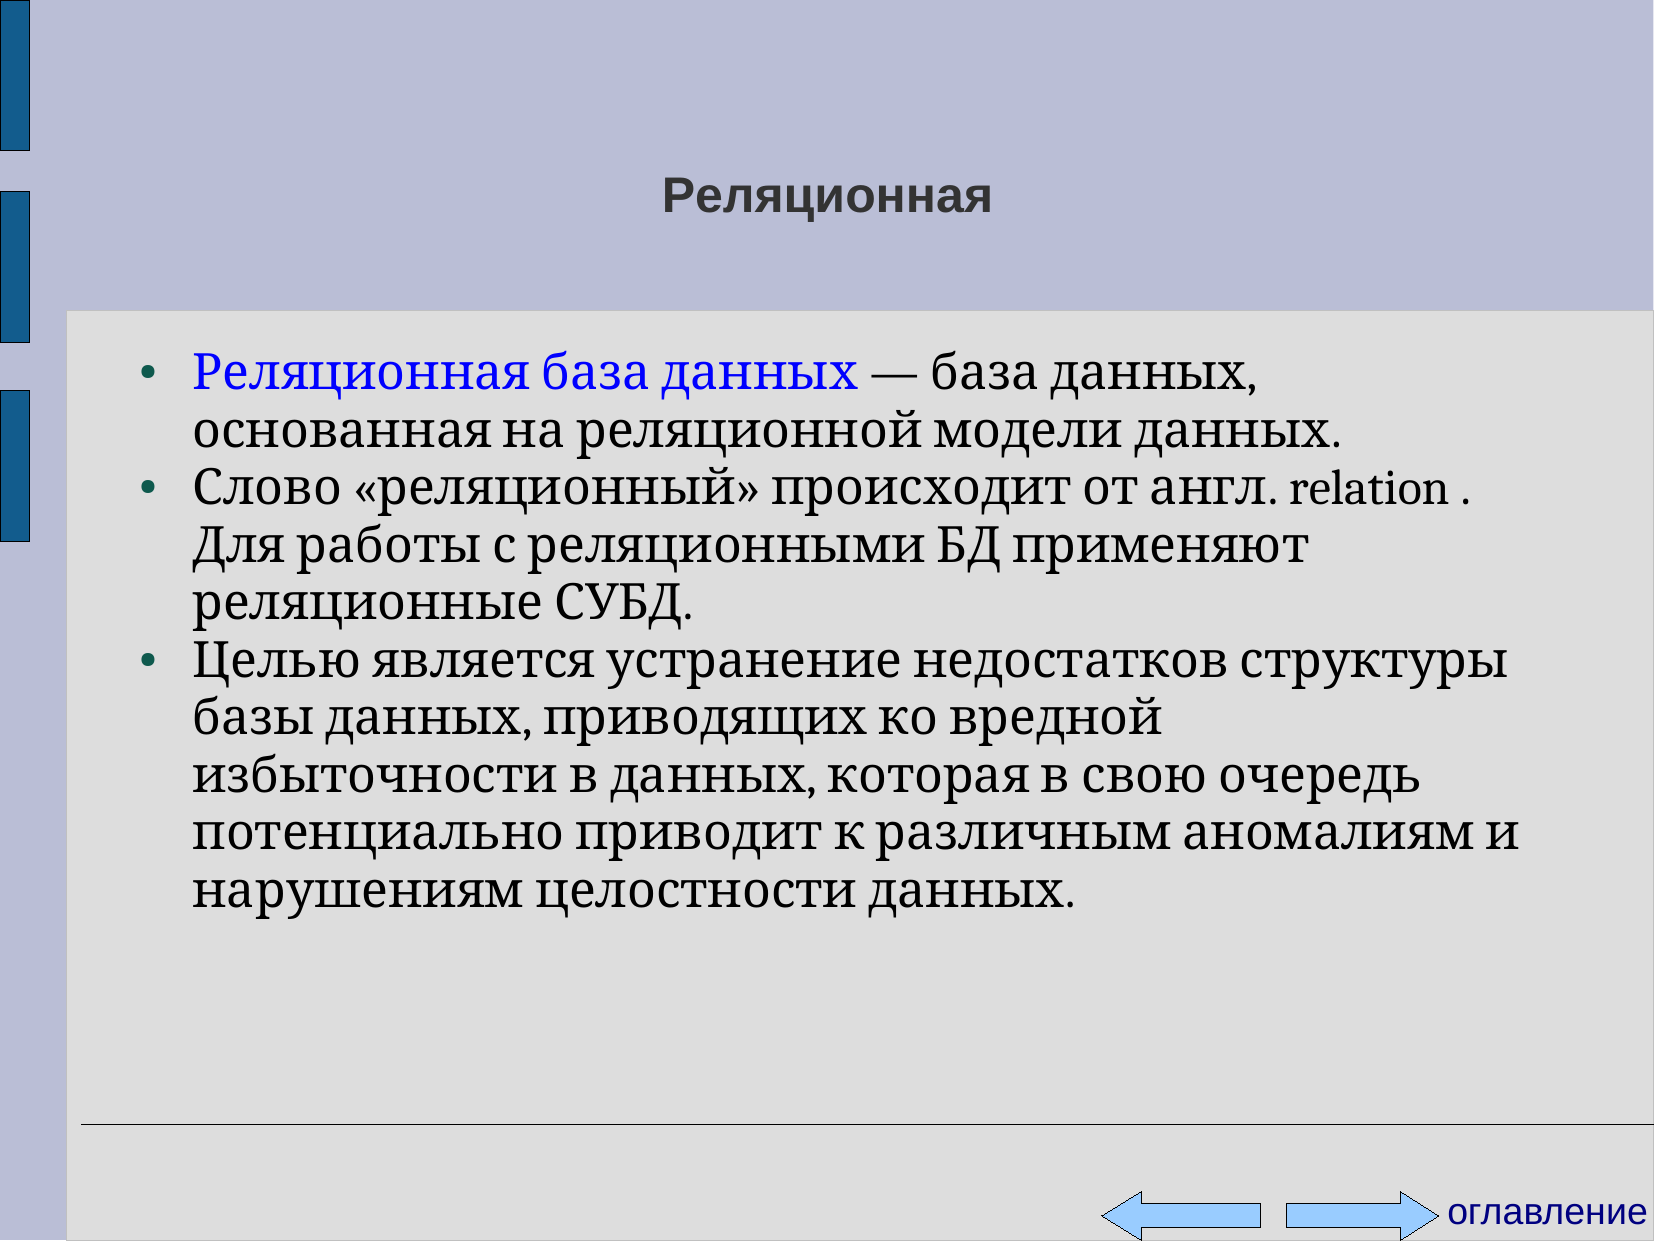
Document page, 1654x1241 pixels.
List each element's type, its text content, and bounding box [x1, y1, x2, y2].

text_box оглавление [1432, 1183, 1654, 1241]
list Реляционная база данных — база данных, основанная на реляционной модели данных. Слово «реляционный» происходит от англ. relation . Для работы с реляционными БД применяют реляционные СУБД. Целью является устранение недостатков структуры базы данных, приводящих ко вредной избыточности в данных, которая в свою очередь потенциально приводит к различным аномалиям и нарушениям целостности данных. [121, 344, 1534, 1124]
text_box [1101, 1191, 1261, 1241]
title Реляционная [121, 91, 1534, 299]
text_box [1286, 1191, 1432, 1241]
